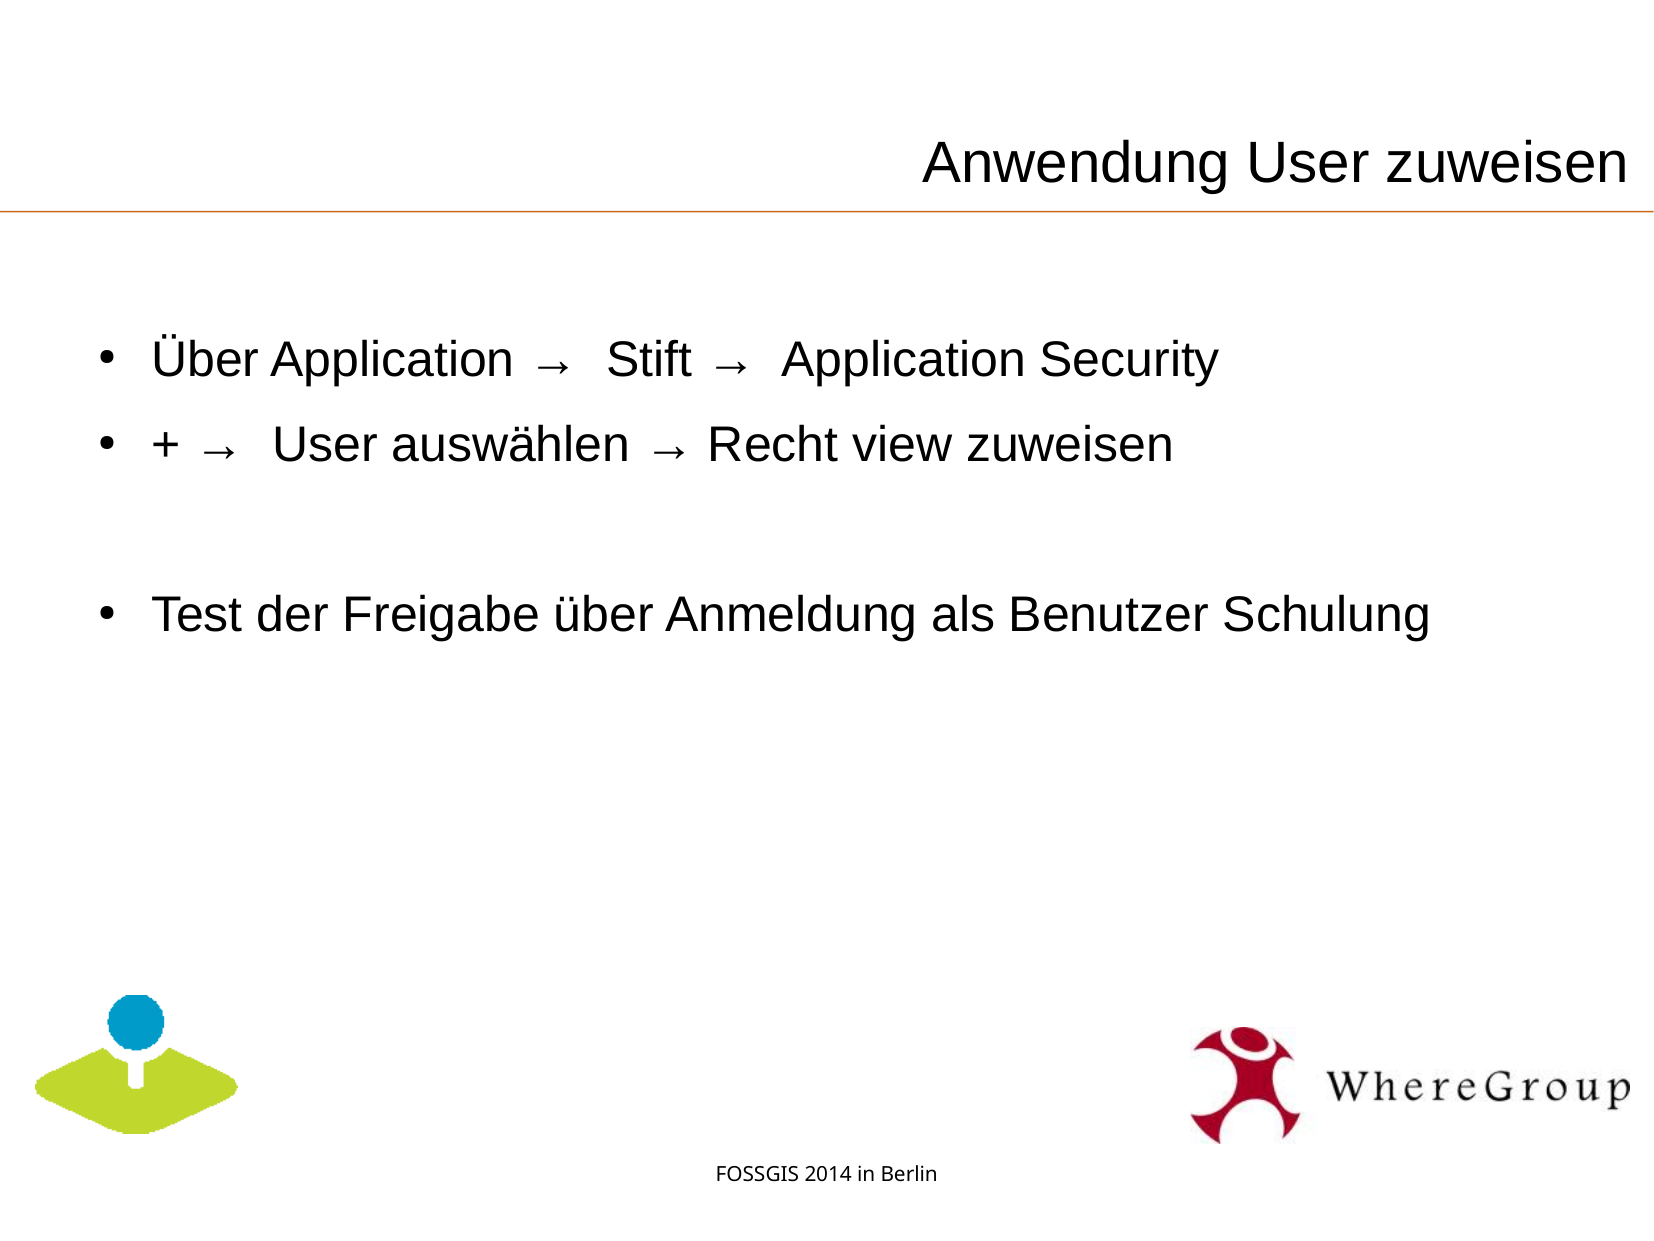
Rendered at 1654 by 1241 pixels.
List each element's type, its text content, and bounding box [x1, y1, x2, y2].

picture [1190, 1027, 1630, 1144]
list Über Application → Stift → Application Security + → User auswählen → Recht view zuweisen Test der Freigabe über Anmeldung als Benutzer Schulung [80, 330, 1536, 1051]
title Anwendung User zuweisen [141, 105, 1630, 219]
picture [35, 995, 240, 1134]
